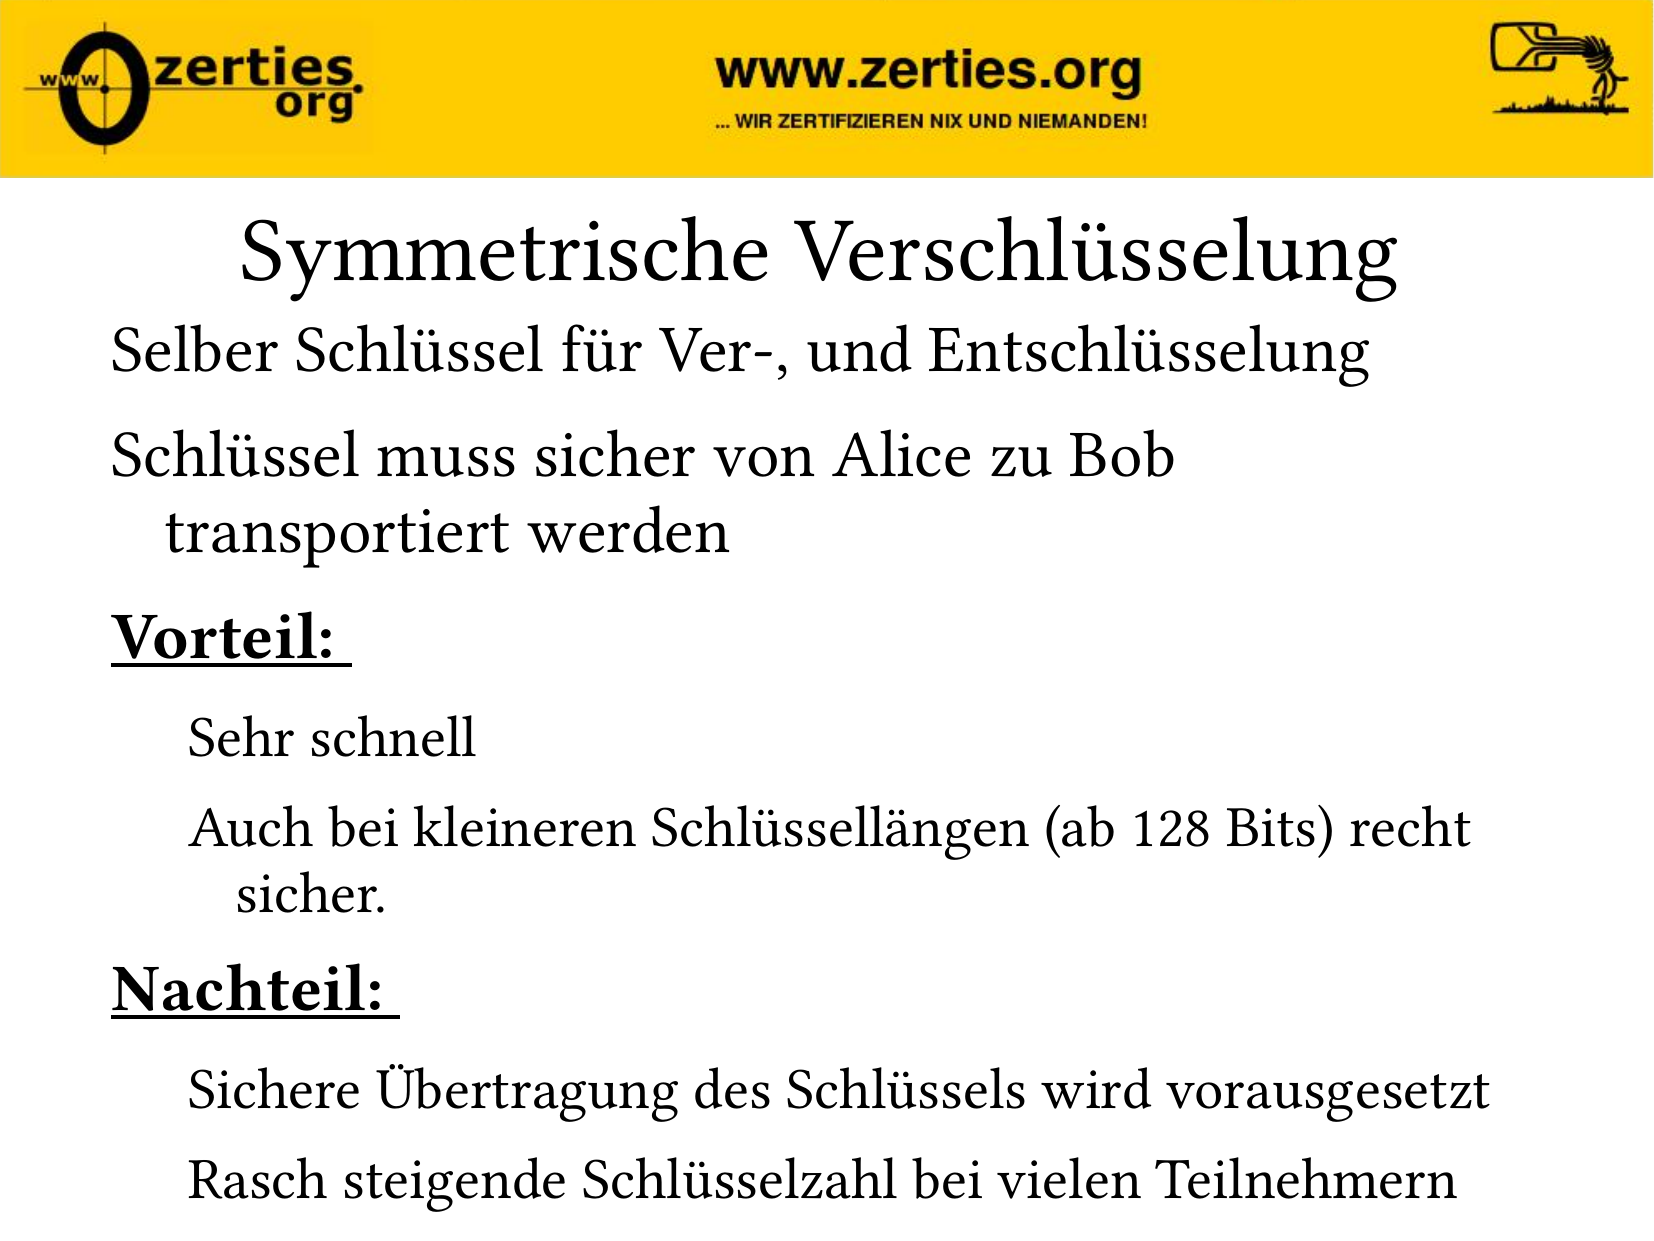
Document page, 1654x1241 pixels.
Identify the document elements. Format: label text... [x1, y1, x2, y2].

title Symmetrische Verschlüsselung [76, 177, 1565, 326]
list Selber Schlüssel für Ver-, und Entschlüsselung Schlüssel muss sicher von Alice zu Bob transportiert werden Vorteil: Sehr schnell Auch bei kleineren Schlüssellängen (ab 128 Bits) recht sicher. Nachteil: Sichere Übertragung des Schlüssels wird vorausgesetzt Rasch steigende Schlüsselzahl bei vielen Teilnehmern [93, 311, 1536, 1212]
picture [0, 0, 1654, 178]
